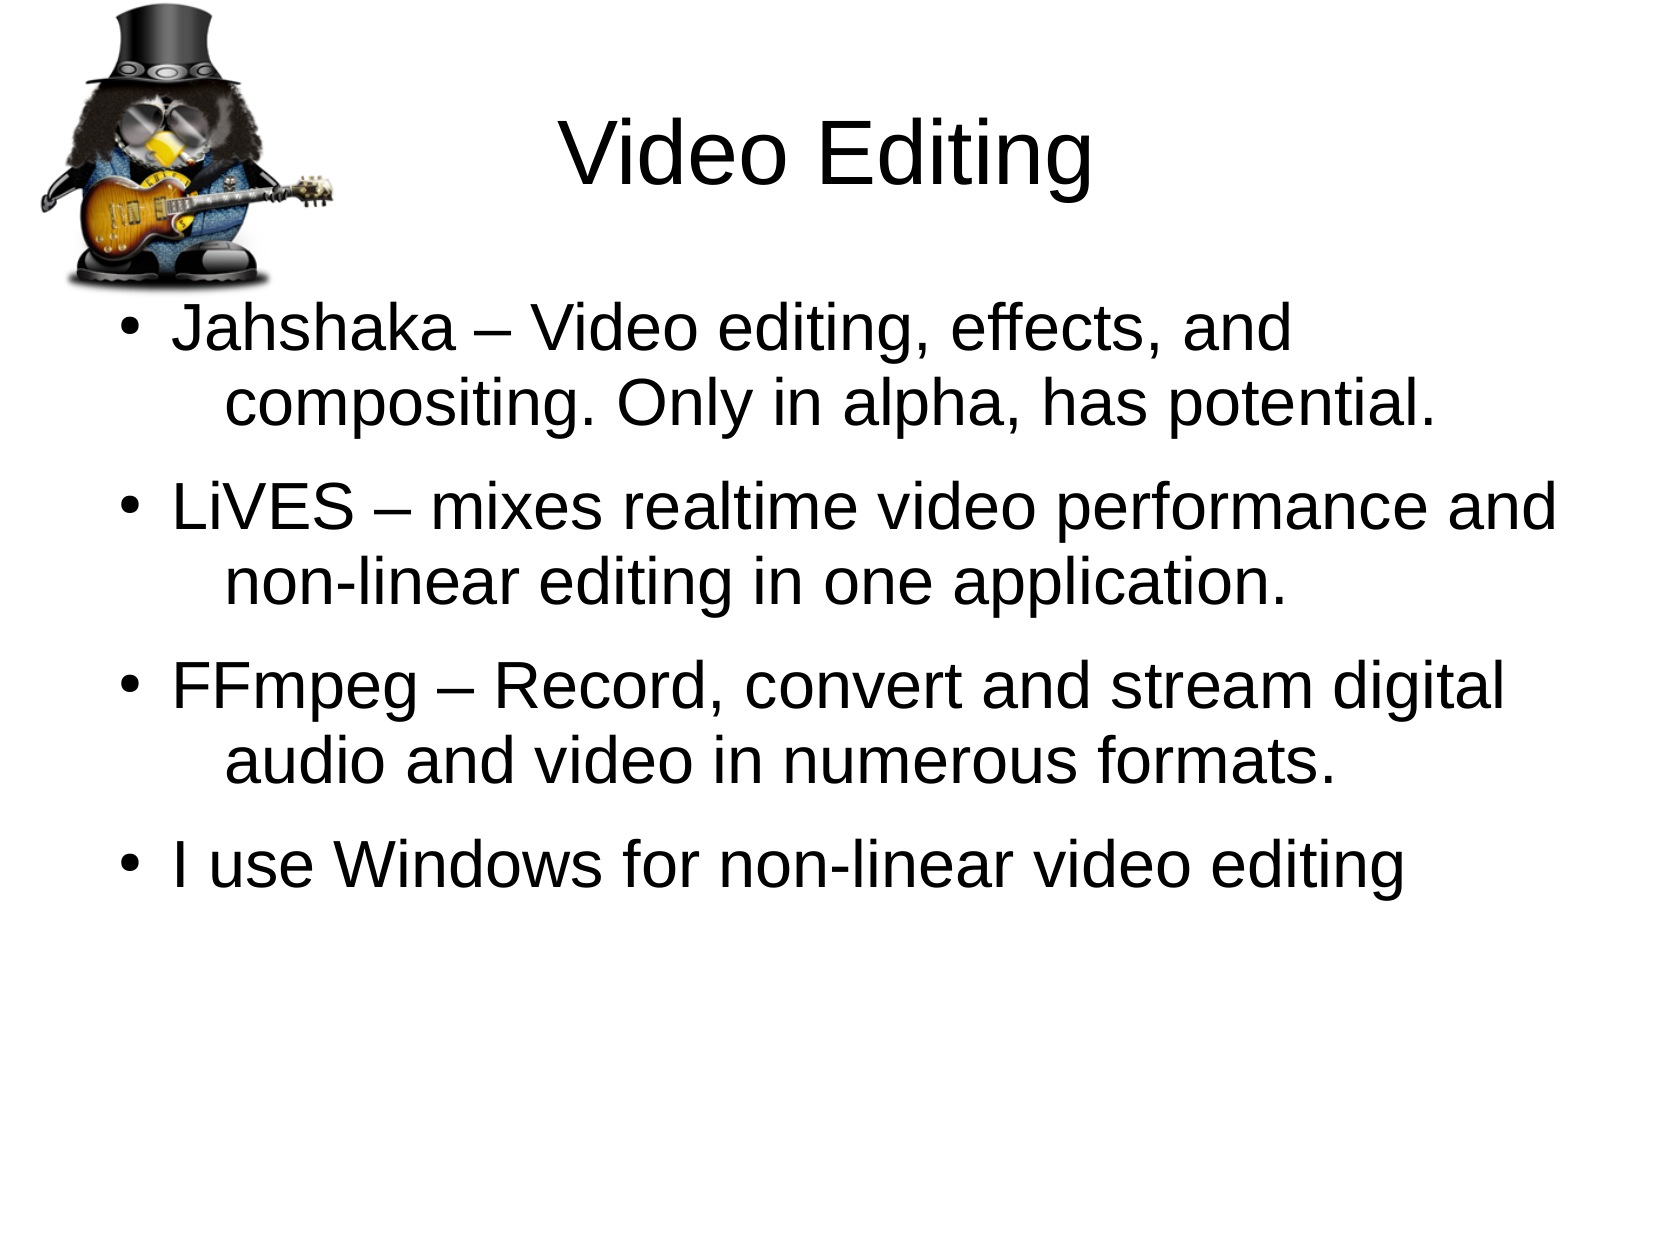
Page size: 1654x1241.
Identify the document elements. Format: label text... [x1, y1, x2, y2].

title Video Editing [338, 56, 1571, 250]
list Jahshaka – Video editing, effects, and compositing. Only in alpha, has potential. LiVES – mixes realtime video performance and non-linear editing in one application. FFmpeg – Record, convert and stream digital audio and video in numerous formats. I use Windows for non-linear video editing [82, 290, 1571, 1094]
picture [37, 0, 338, 301]
